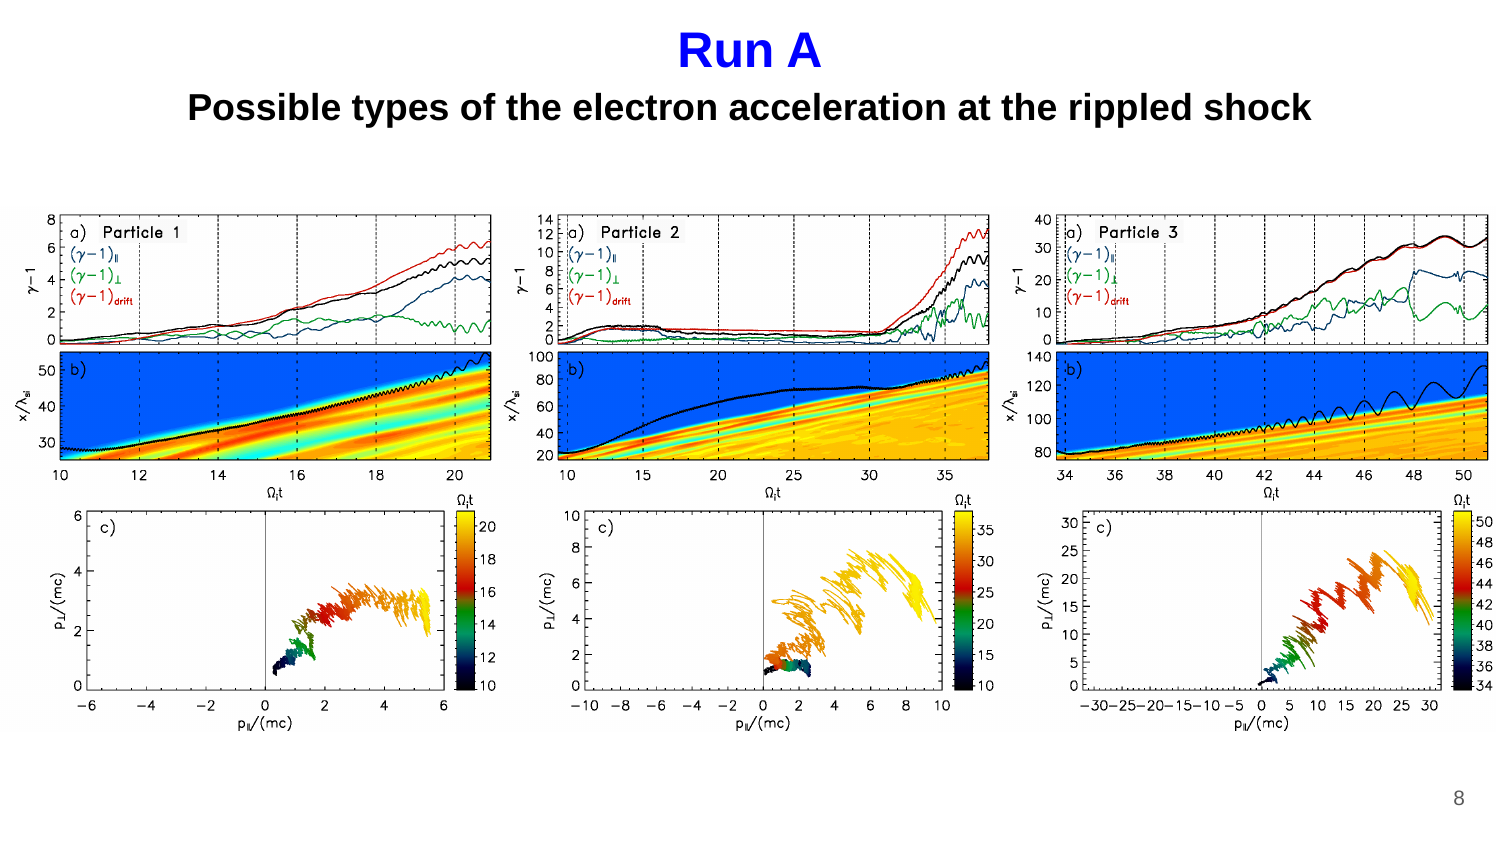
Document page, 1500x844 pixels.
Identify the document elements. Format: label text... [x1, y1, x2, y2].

title Run A [51, 10, 1449, 72]
slide_number <number> [1389, 764, 1480, 830]
picture [0, 206, 1496, 732]
title Possible types of the electron acceleration at the rippled shock [51, 72, 1449, 138]
